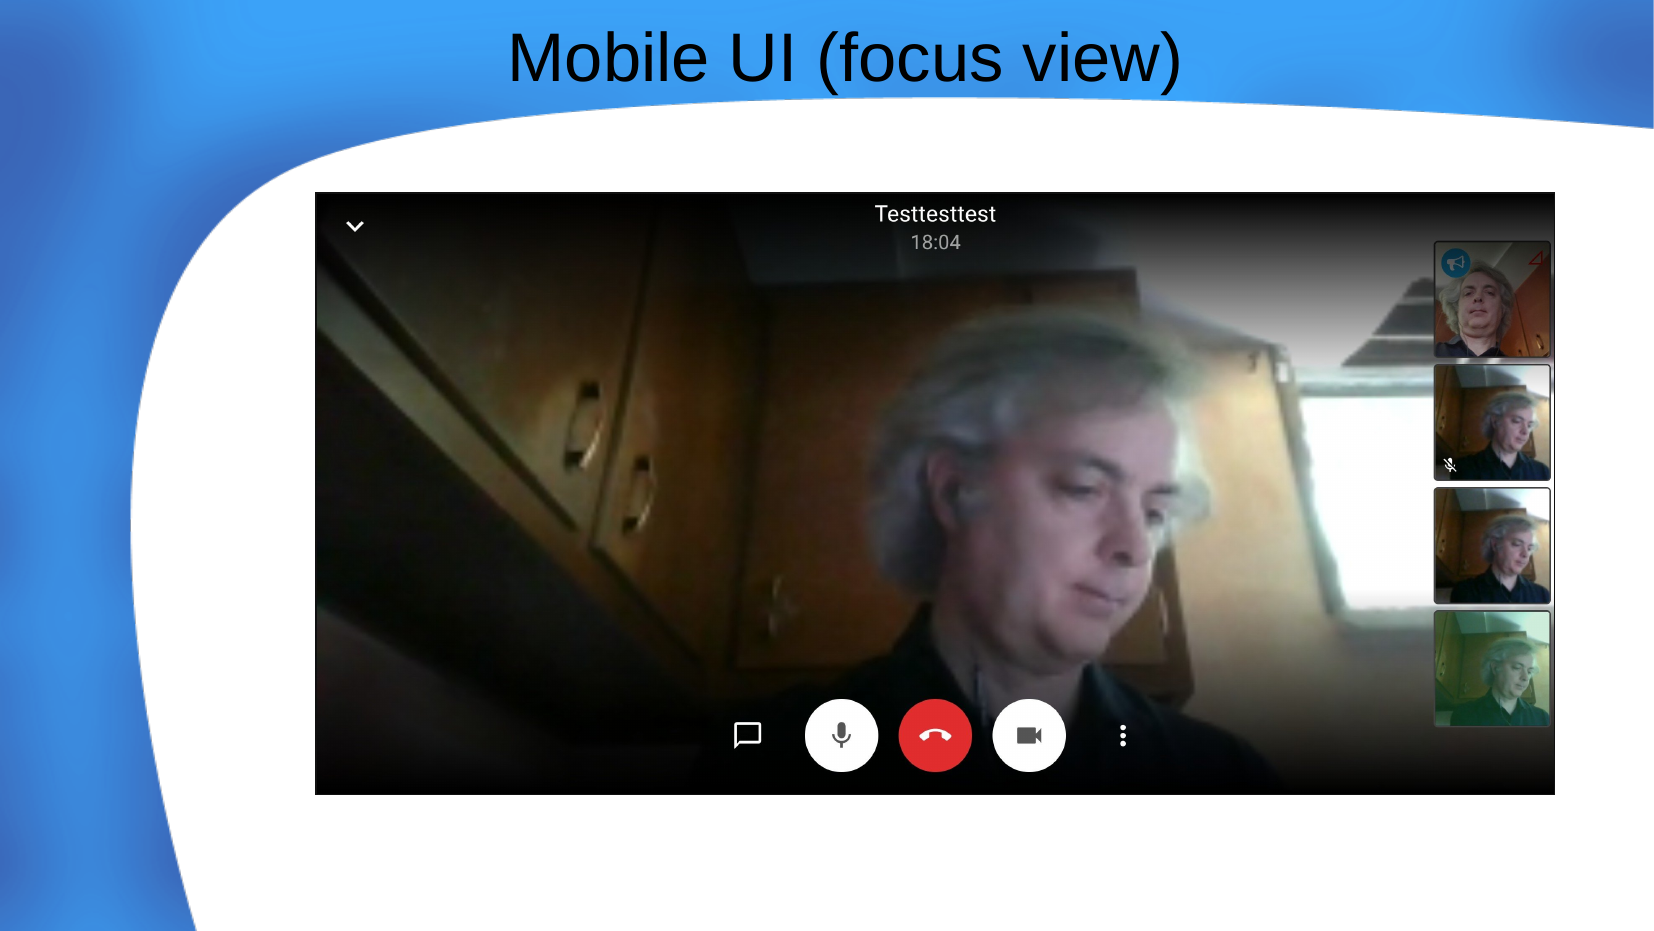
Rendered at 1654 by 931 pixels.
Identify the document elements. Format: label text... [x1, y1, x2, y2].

title Mobile UI (focus view) [101, 0, 1591, 136]
picture [0, 0, 1654, 931]
